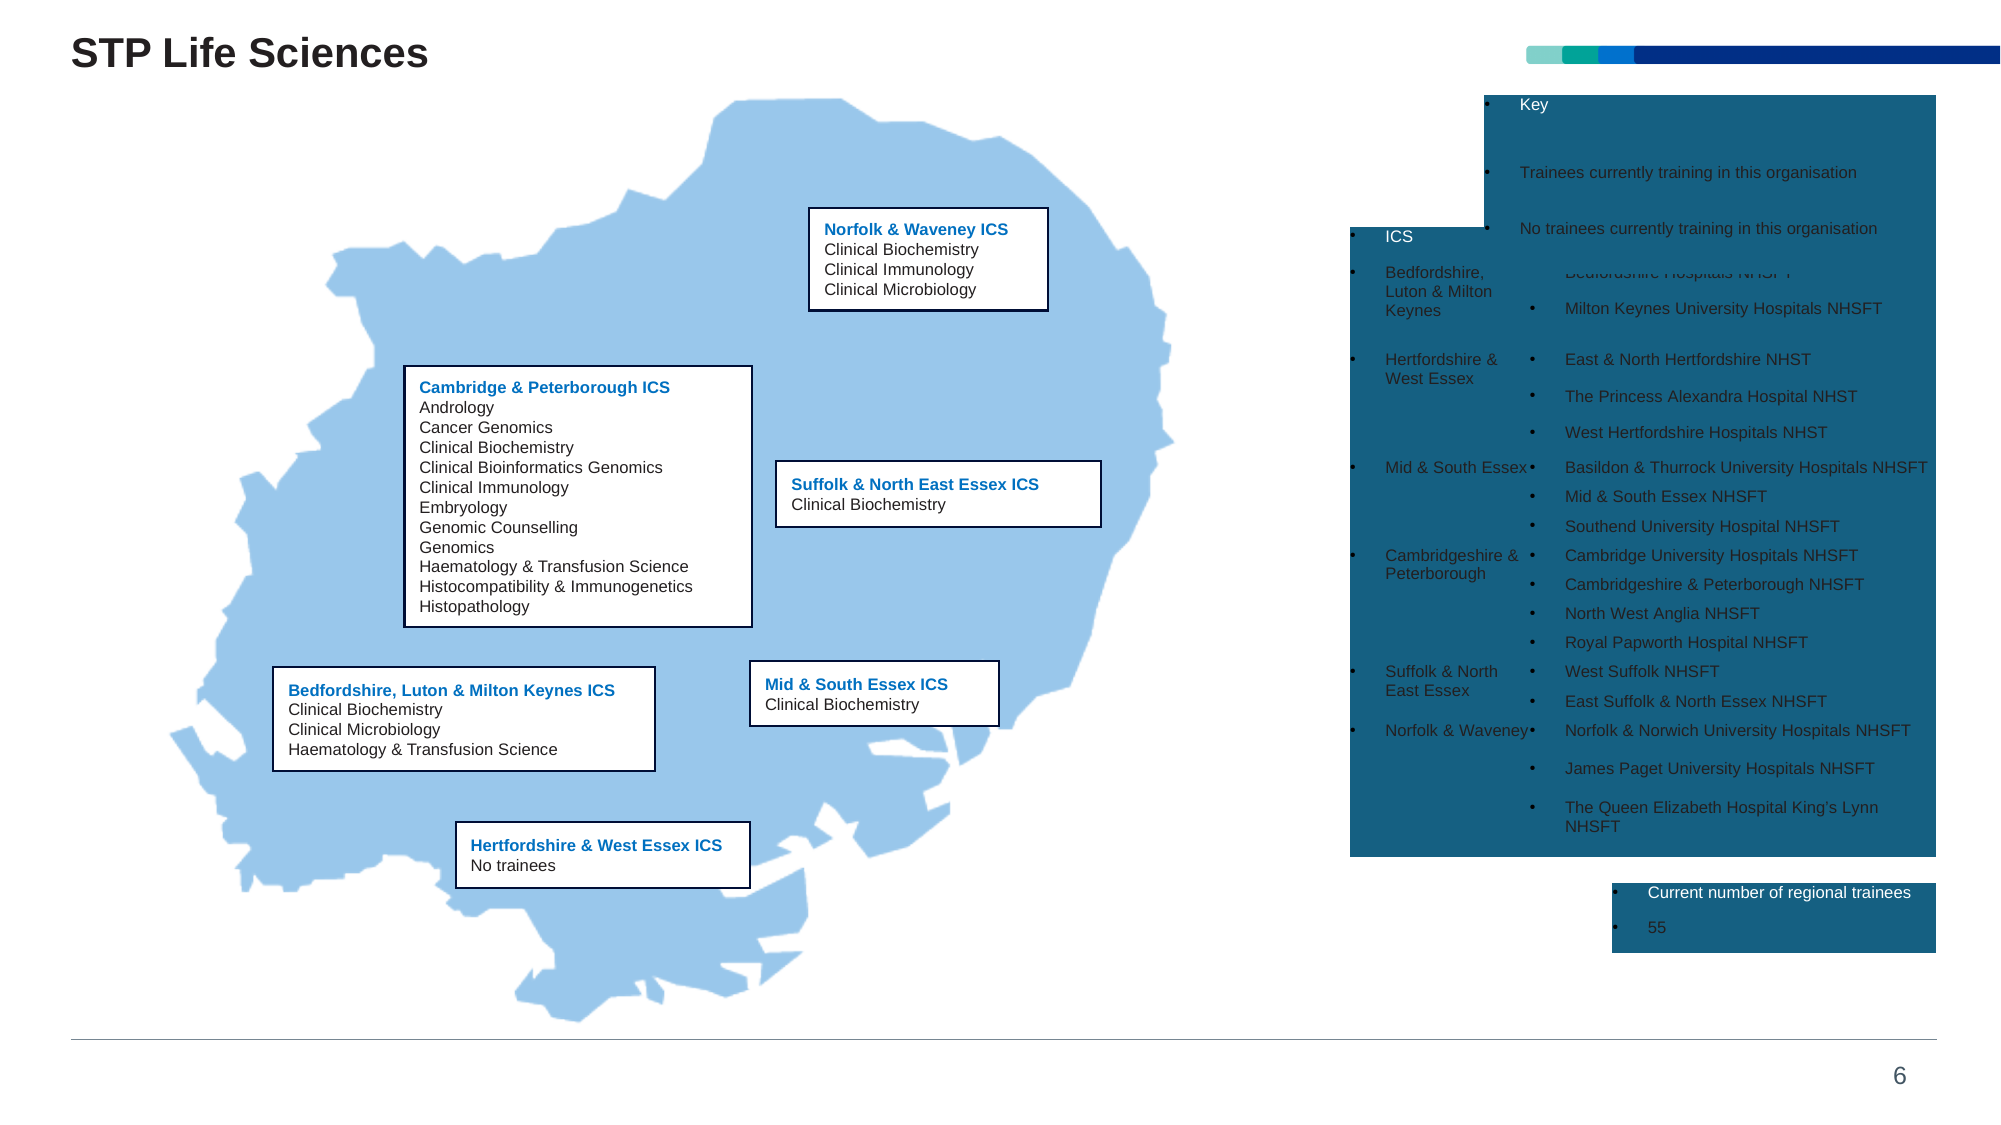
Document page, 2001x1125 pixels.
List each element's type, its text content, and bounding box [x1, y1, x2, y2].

table_cell East Suffolk & North Essex NHSFT [1530, 692, 1936, 721]
table_cell Trainees currently training in this organisation [1484, 164, 1879, 219]
table_cell North West Anglia NHSFT [1530, 604, 1936, 634]
table_cell Norfolk & Norwich University Hospitals NHSFT [1530, 721, 1936, 760]
table_cell Hertfordshire & West Essex [1350, 351, 1530, 459]
table_cell Mid & South Essex NHSFT [1530, 488, 1936, 517]
text_box Bedfordshire, Luton & Milton Keynes ICS Clinical Biochemistry Clinical Microbiology Haematology & Transfusion Science [273, 667, 655, 771]
table_cell James Paget University Hospitals NHSFT [1530, 760, 1936, 798]
table_header Current number of regional trainees [1612, 883, 1936, 918]
table_cell Royal Papworth Hospital NHSFT [1530, 634, 1936, 663]
table_cell West Suffolk NHSFT [1530, 663, 1936, 692]
table_cell The Princess Alexandra Hospital NHST [1530, 387, 1936, 423]
table_cell Norfolk & Waveney [1350, 721, 1530, 857]
table_header Key [1484, 95, 1879, 164]
table_cell No trainees currently training in this organisation [1484, 219, 1879, 274]
text_box Norfolk & Waveney ICS Clinical Biochemistry Clinical Immunology Clinical Microbiology [809, 208, 1048, 311]
table_cell Suffolk & North East Essex [1350, 663, 1530, 721]
text_box Hertfordshire & West Essex ICS No trainees [456, 822, 750, 888]
picture [150, 84, 1195, 1041]
text_box Mid & South Essex ICS Clinical Biochemistry [750, 661, 999, 726]
table_cell East & North Hertfordshire NHST [1530, 351, 1936, 387]
table_cell West Hertfordshire Hospitals NHST [1530, 423, 1936, 459]
table_cell Mid & South Essex [1350, 459, 1530, 546]
table_cell Basildon & Thurrock University Hospitals NHSFT [1530, 459, 1936, 488]
table_cell Bedfordshire, Luton & Milton Keynes [1350, 263, 1530, 351]
table_cell The Queen Elizabeth Hospital King’s Lynn NHSFT [1530, 798, 1936, 857]
text_box Cambridge & Peterborough ICS Andrology Cancer Genomics Clinical Biochemistry Clinical Bioinformatics Genomics Clinical Immunology Embryology Genomic Counselling Genomics Haematology & Transfusion Science Histocompatibility & Immunogenetics Histopathology [404, 366, 752, 627]
text_box Suffolk & North East Essex ICS Clinical Biochemistry [776, 461, 1101, 527]
table_cell Cambridge University Hospitals NHSFT [1530, 546, 1936, 575]
title STP Life Sciences [70, 32, 1513, 79]
table_cell [1879, 219, 1936, 274]
table_header ICS [1350, 227, 1484, 263]
table_cell Milton Keynes University Hospitals NHSFT [1530, 299, 1936, 351]
table_cell Cambridgeshire & Peterborough [1350, 546, 1530, 663]
table_cell Cambridgeshire & Peterborough NHSFT [1530, 575, 1936, 604]
table_cell 55 [1612, 918, 1936, 953]
table_header [1879, 95, 1936, 164]
table_cell [1879, 164, 1936, 219]
table_cell Southend University Hospital NHSFT [1530, 517, 1936, 546]
table_cell Bedfordshire Hospitals NHSFT [1530, 274, 1936, 299]
